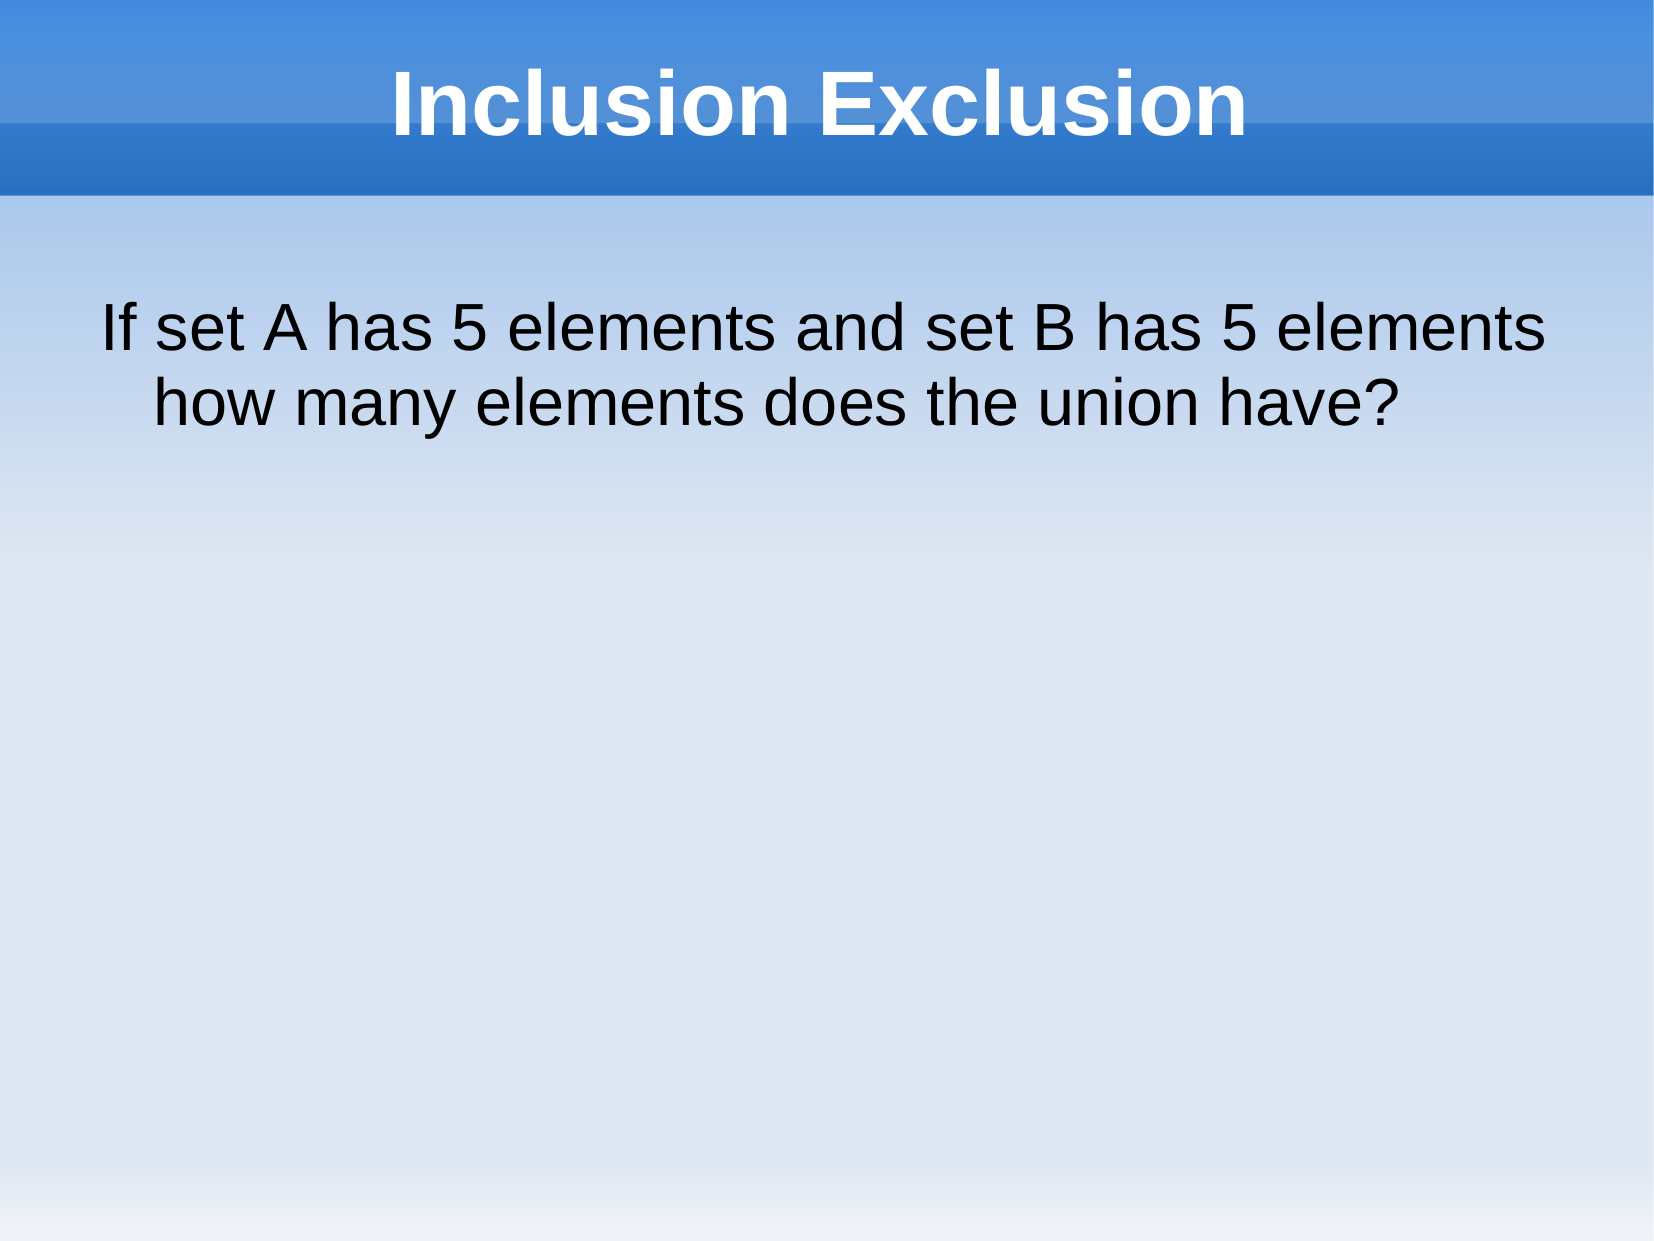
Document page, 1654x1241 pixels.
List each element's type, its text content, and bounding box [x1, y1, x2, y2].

picture [0, 0, 1654, 1241]
list If set A has 5 elements and set B has 5 elements how many elements does the union have? [82, 290, 1571, 1094]
title Inclusion Exclusion [76, 0, 1565, 208]
